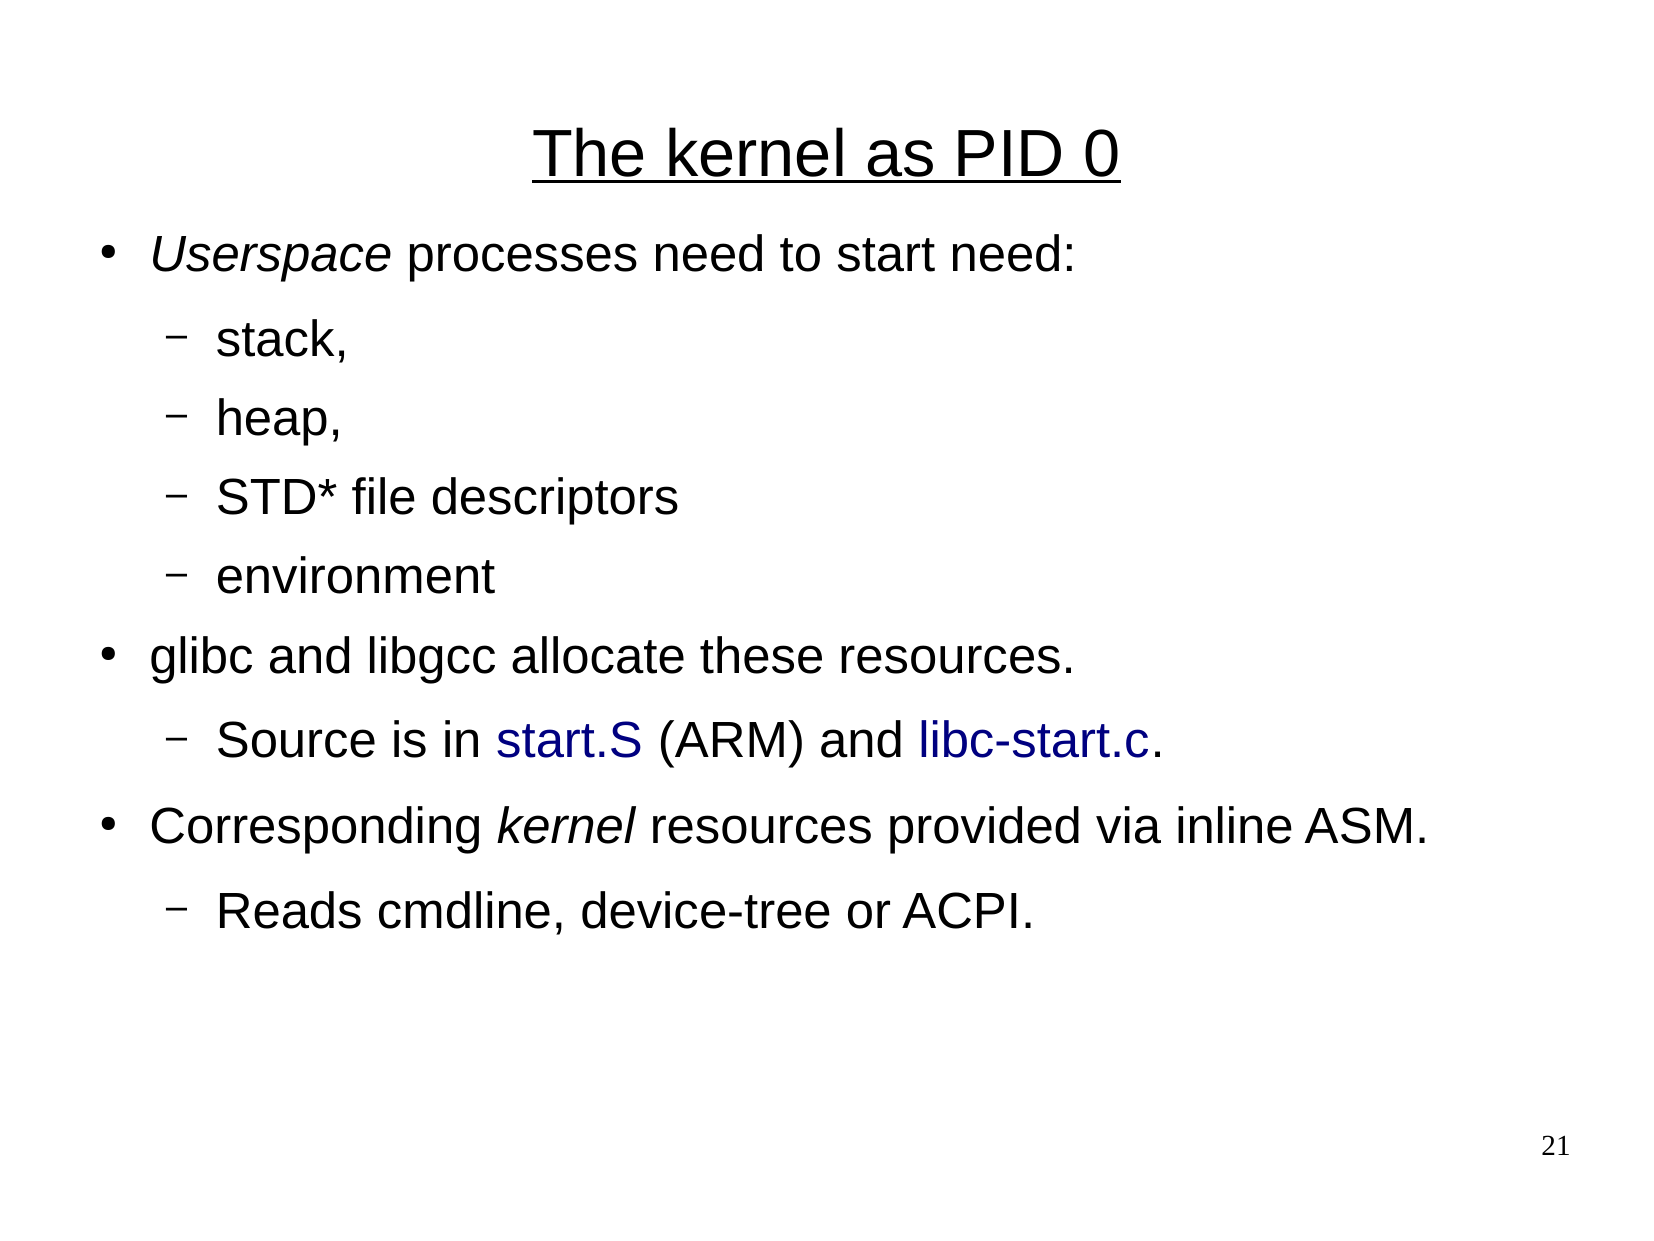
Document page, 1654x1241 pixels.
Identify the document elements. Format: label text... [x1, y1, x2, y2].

title The kernel as PID 0 [82, 49, 1571, 225]
list Userspace processes need to start need: stack, heap, STD* file descriptors environment glibc and libgcc allocate these resources. Source is in start.S (ARM) and libc-start.c. Corresponding kernel resources provided via inline ASM. Reads cmdline, device-tree or ACPI. [82, 225, 1571, 945]
